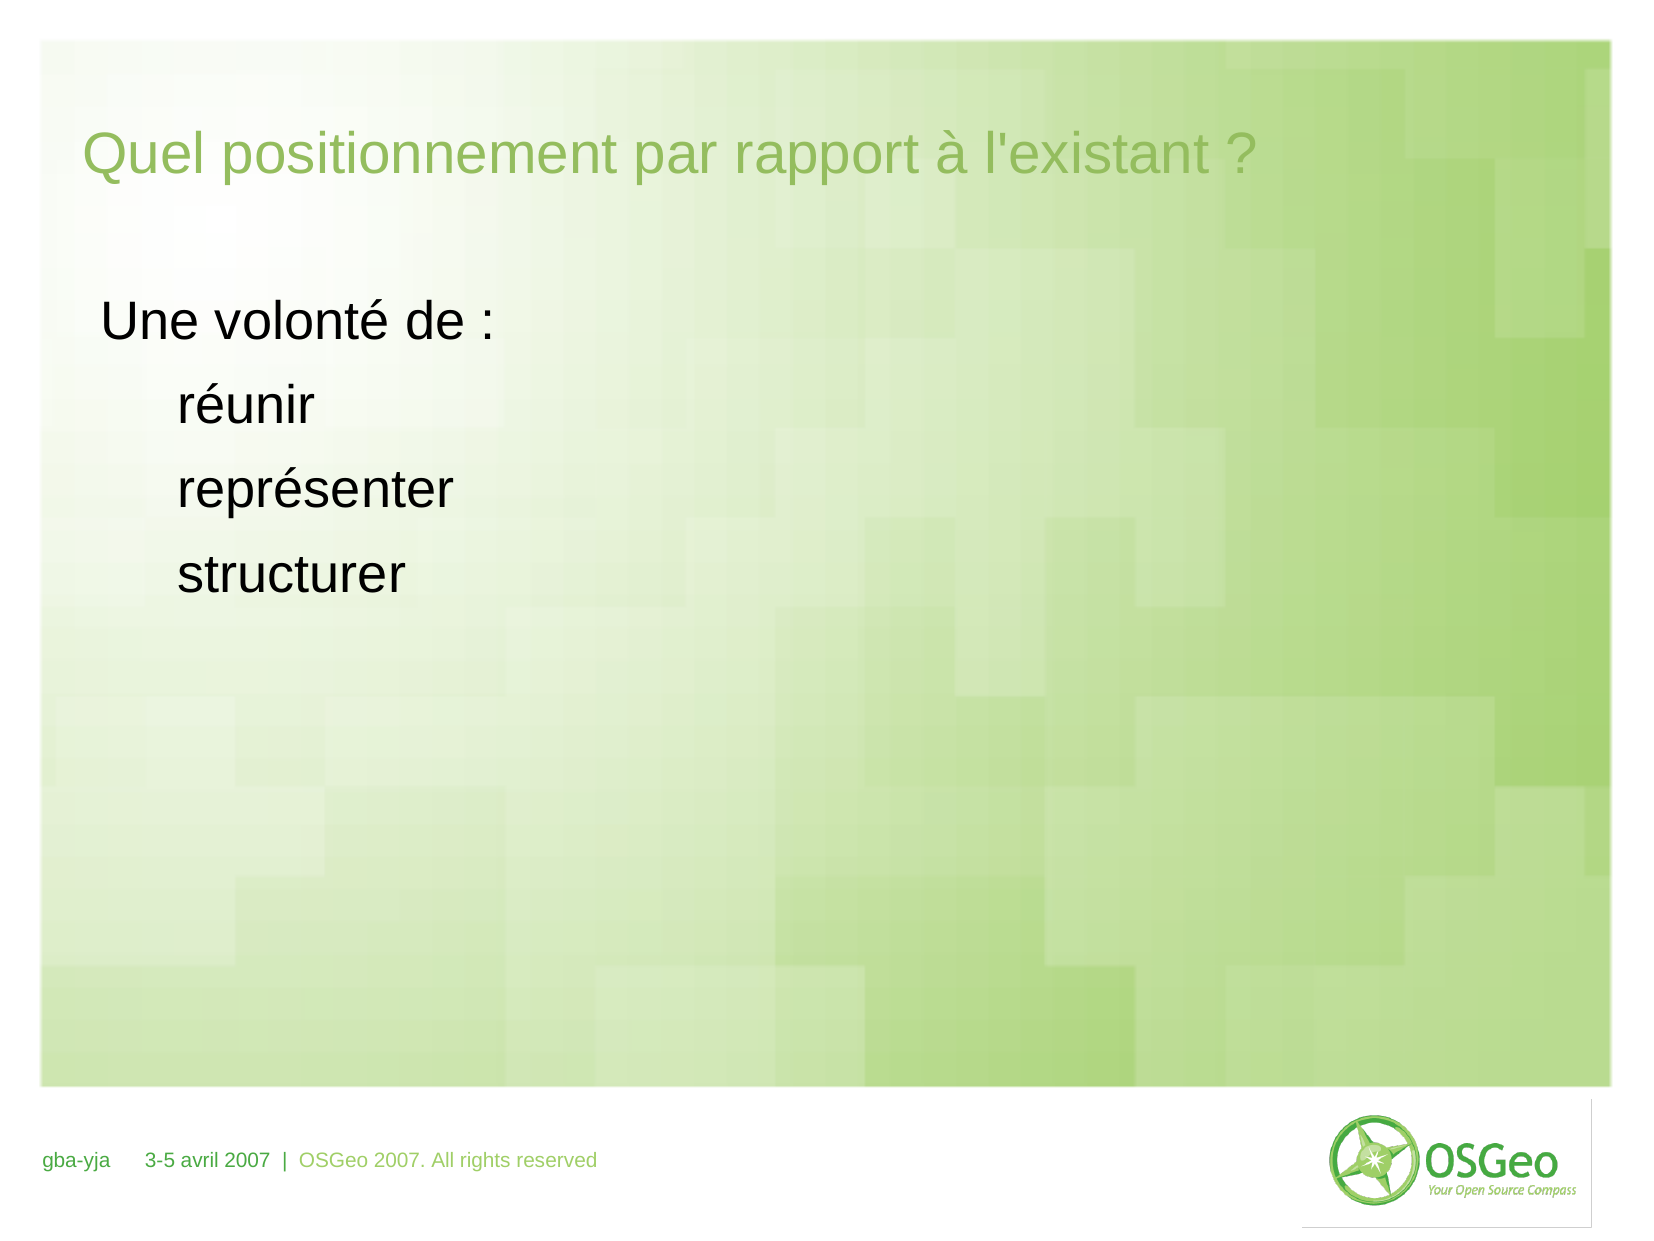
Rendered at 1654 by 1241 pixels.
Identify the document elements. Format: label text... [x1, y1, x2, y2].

picture [0, 1, 1654, 1239]
title Quel positionnement par rapport à l'existant ? [82, 49, 1571, 257]
list Une volonté de : réunir représenter structurer [82, 290, 1571, 1109]
